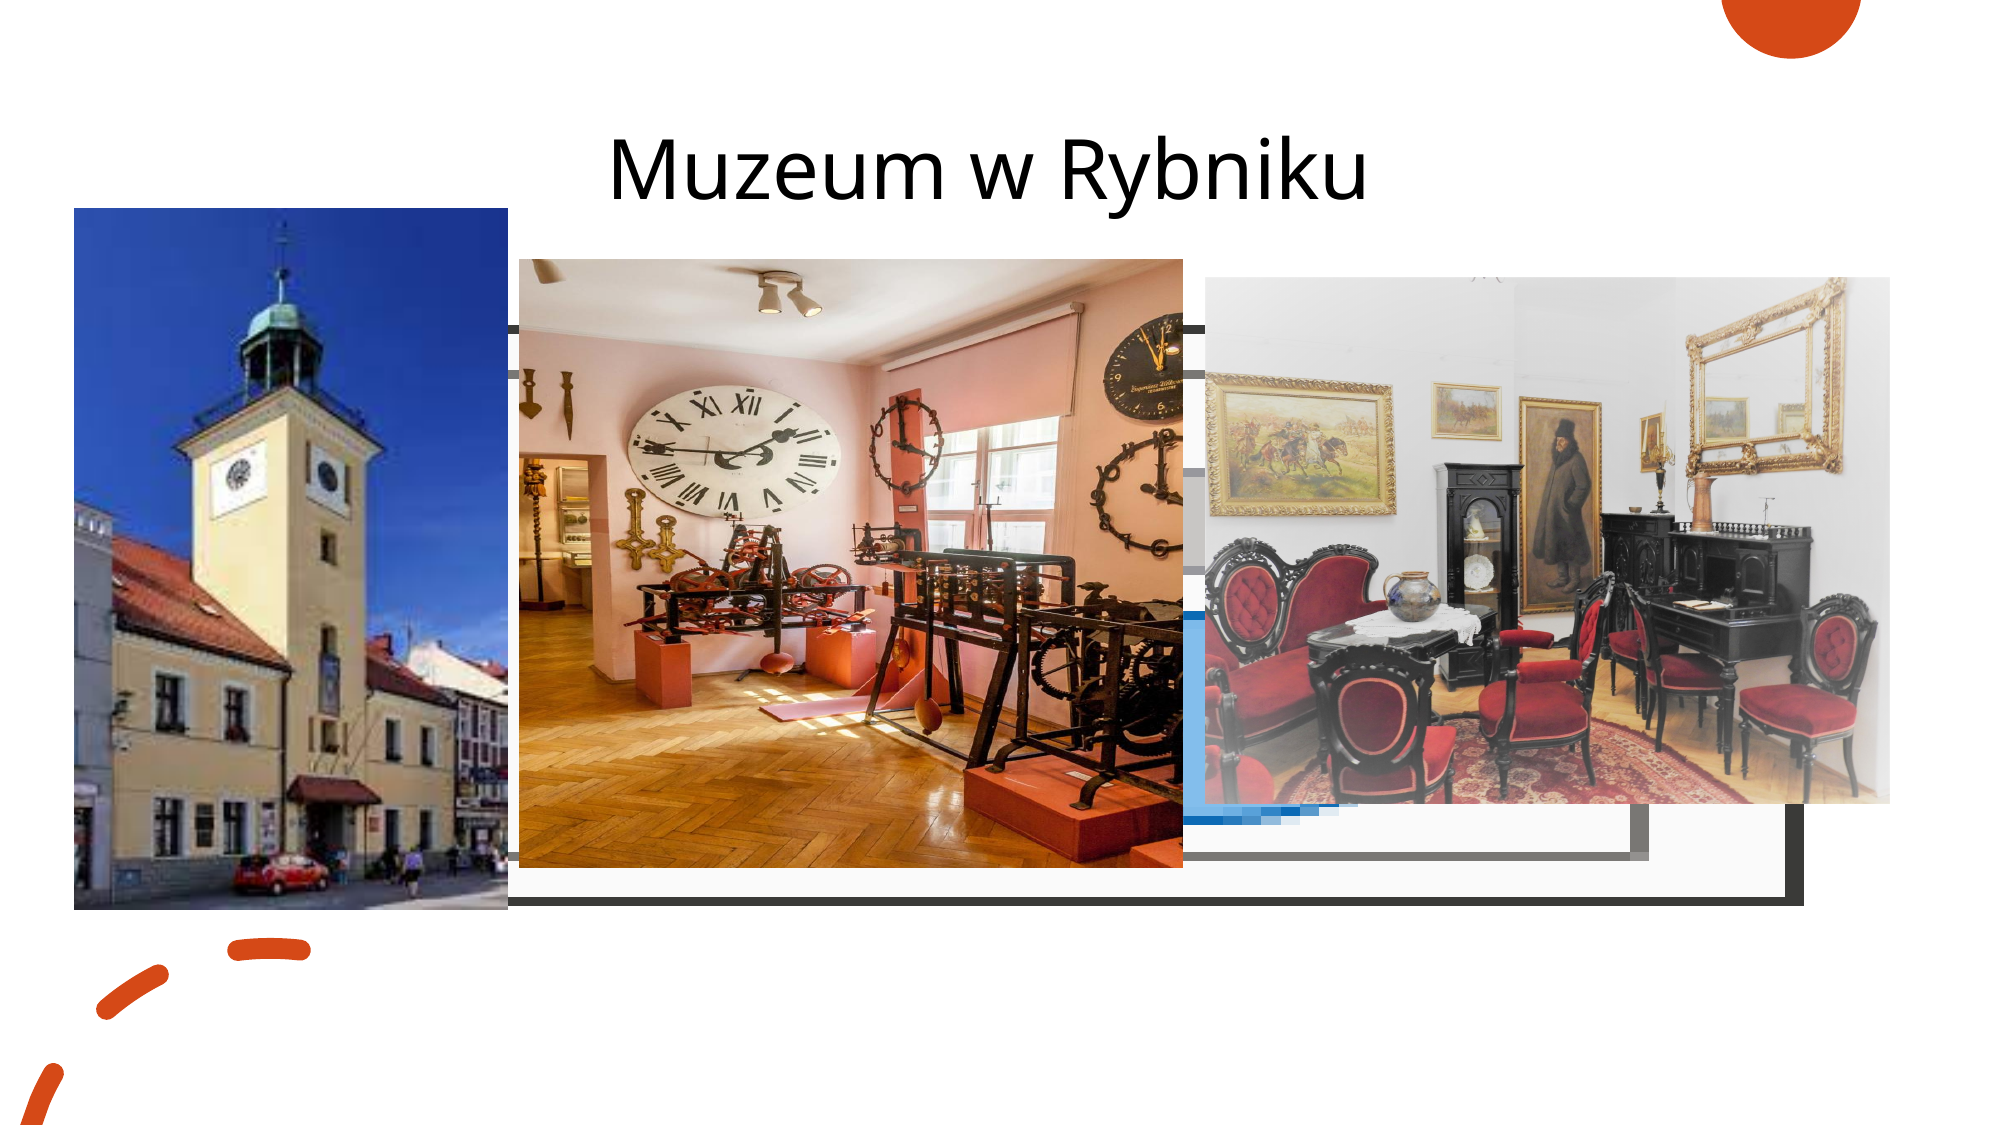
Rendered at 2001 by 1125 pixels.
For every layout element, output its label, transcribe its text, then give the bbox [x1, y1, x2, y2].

picture [74, 208, 508, 910]
chart [137, 299, 1863, 933]
picture [519, 259, 1183, 868]
picture [1205, 277, 1890, 804]
title Muzeum w Rybniku [137, 59, 1863, 278]
